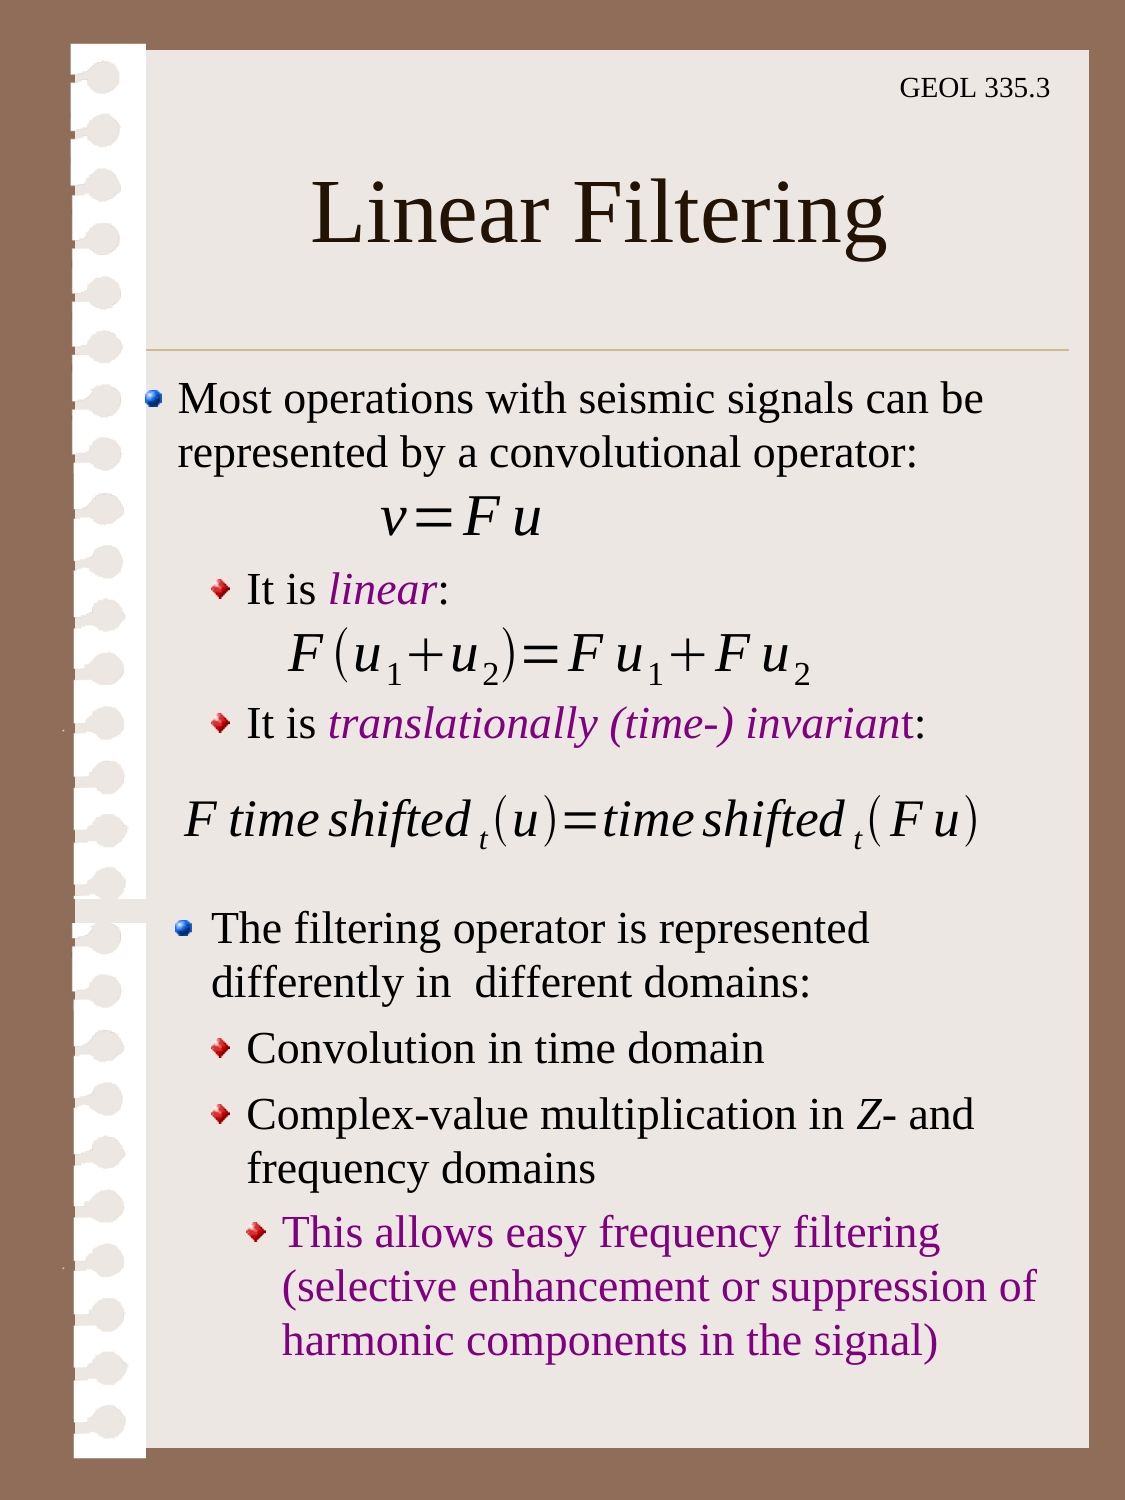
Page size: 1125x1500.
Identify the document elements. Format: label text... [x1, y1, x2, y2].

title Linear Filtering [131, 83, 1069, 334]
chart [365, 483, 558, 551]
chart [167, 790, 993, 858]
chart [271, 622, 823, 695]
list Most operations with seismic signals can be represented by a convolutional operator: It is linear: It is translationally (time-) invariant: The filtering operator is represented differently in different domains: Convolution in time domain Complex-value multiplication in Z- and frequency domains This allows easy frequency filtering (selective enhancement or suppression of harmonic components in the signal) [125, 362, 1056, 1375]
